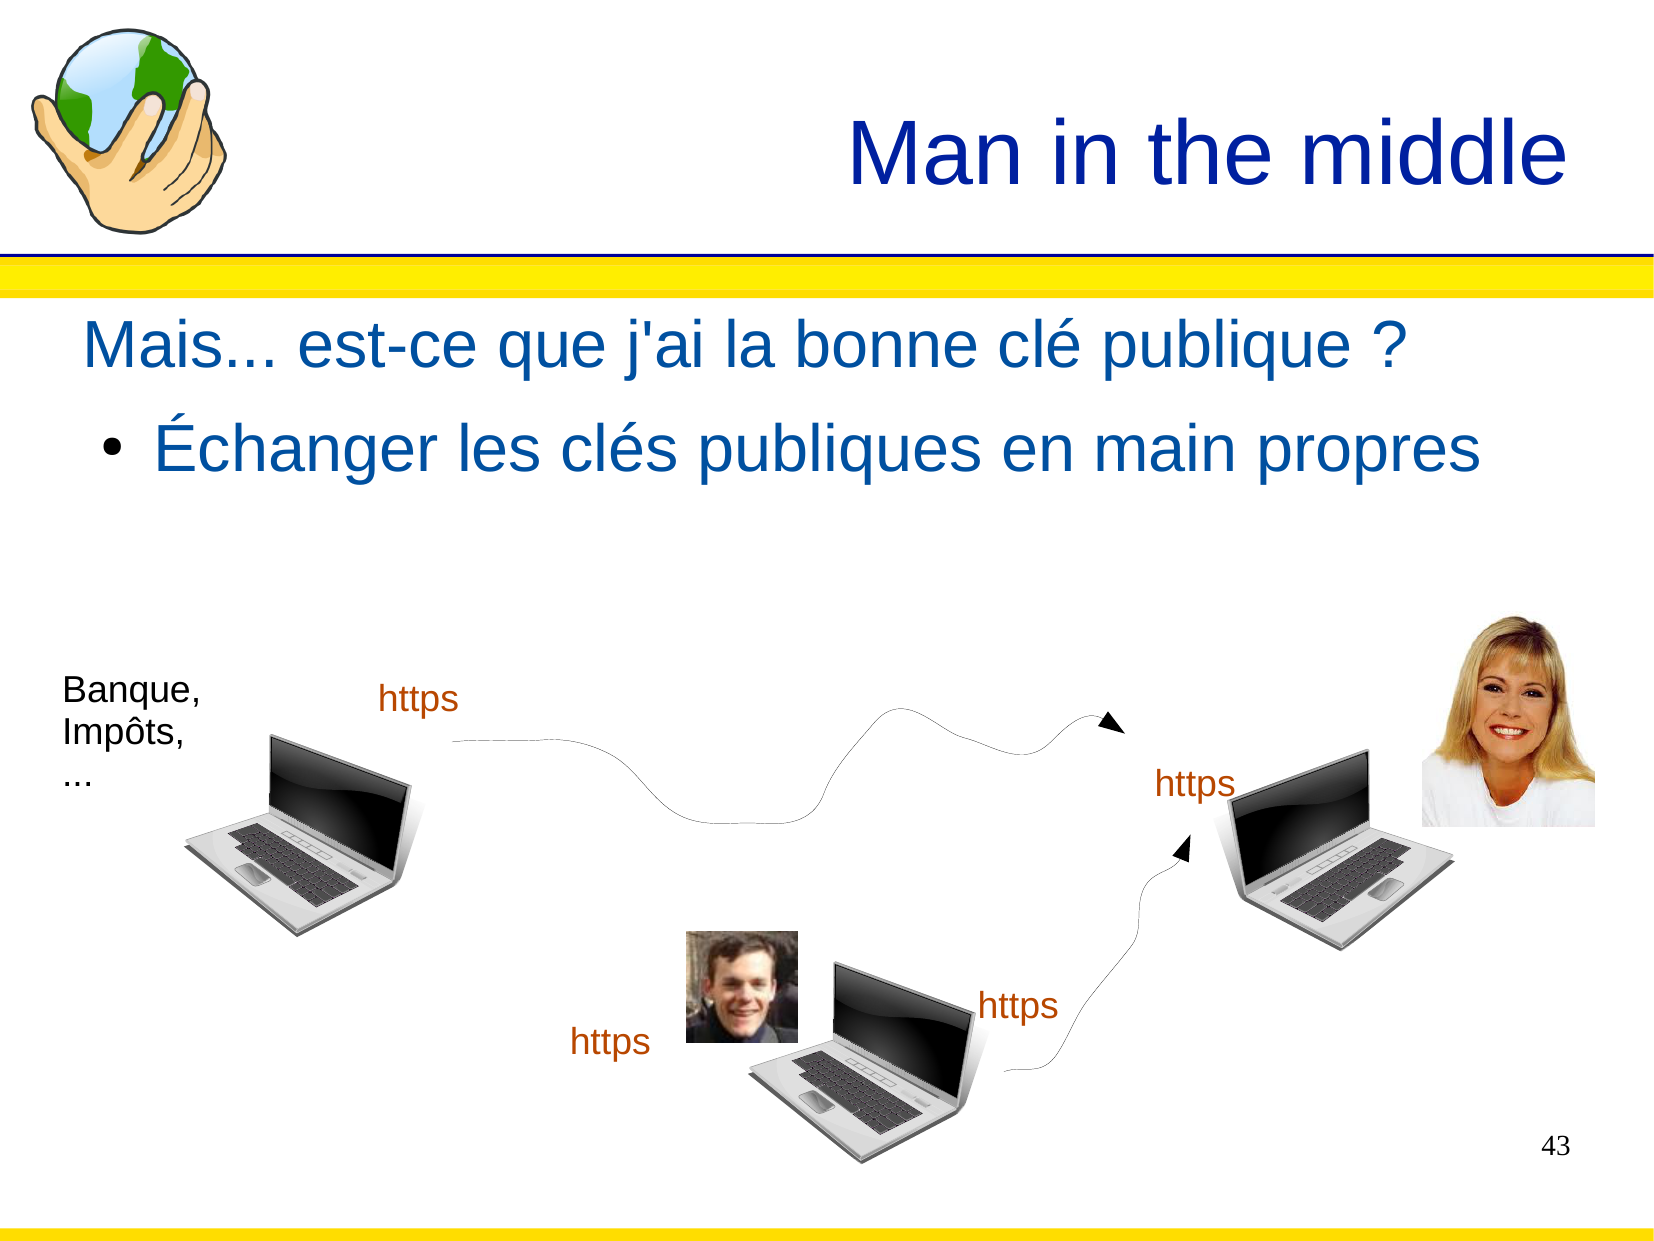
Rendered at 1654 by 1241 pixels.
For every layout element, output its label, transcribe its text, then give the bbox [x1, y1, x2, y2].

picture [11, 14, 246, 248]
text_box Banque, Impôts, ... [47, 661, 82, 803]
picture [742, 961, 996, 1170]
picture [178, 733, 432, 942]
picture [1207, 611, 1595, 957]
list Mais... est-ce que j'ai la bonne clé publique ? Échanger les clés publiques en main propres [82, 307, 1571, 1126]
title Man in the middle [372, 49, 1571, 257]
